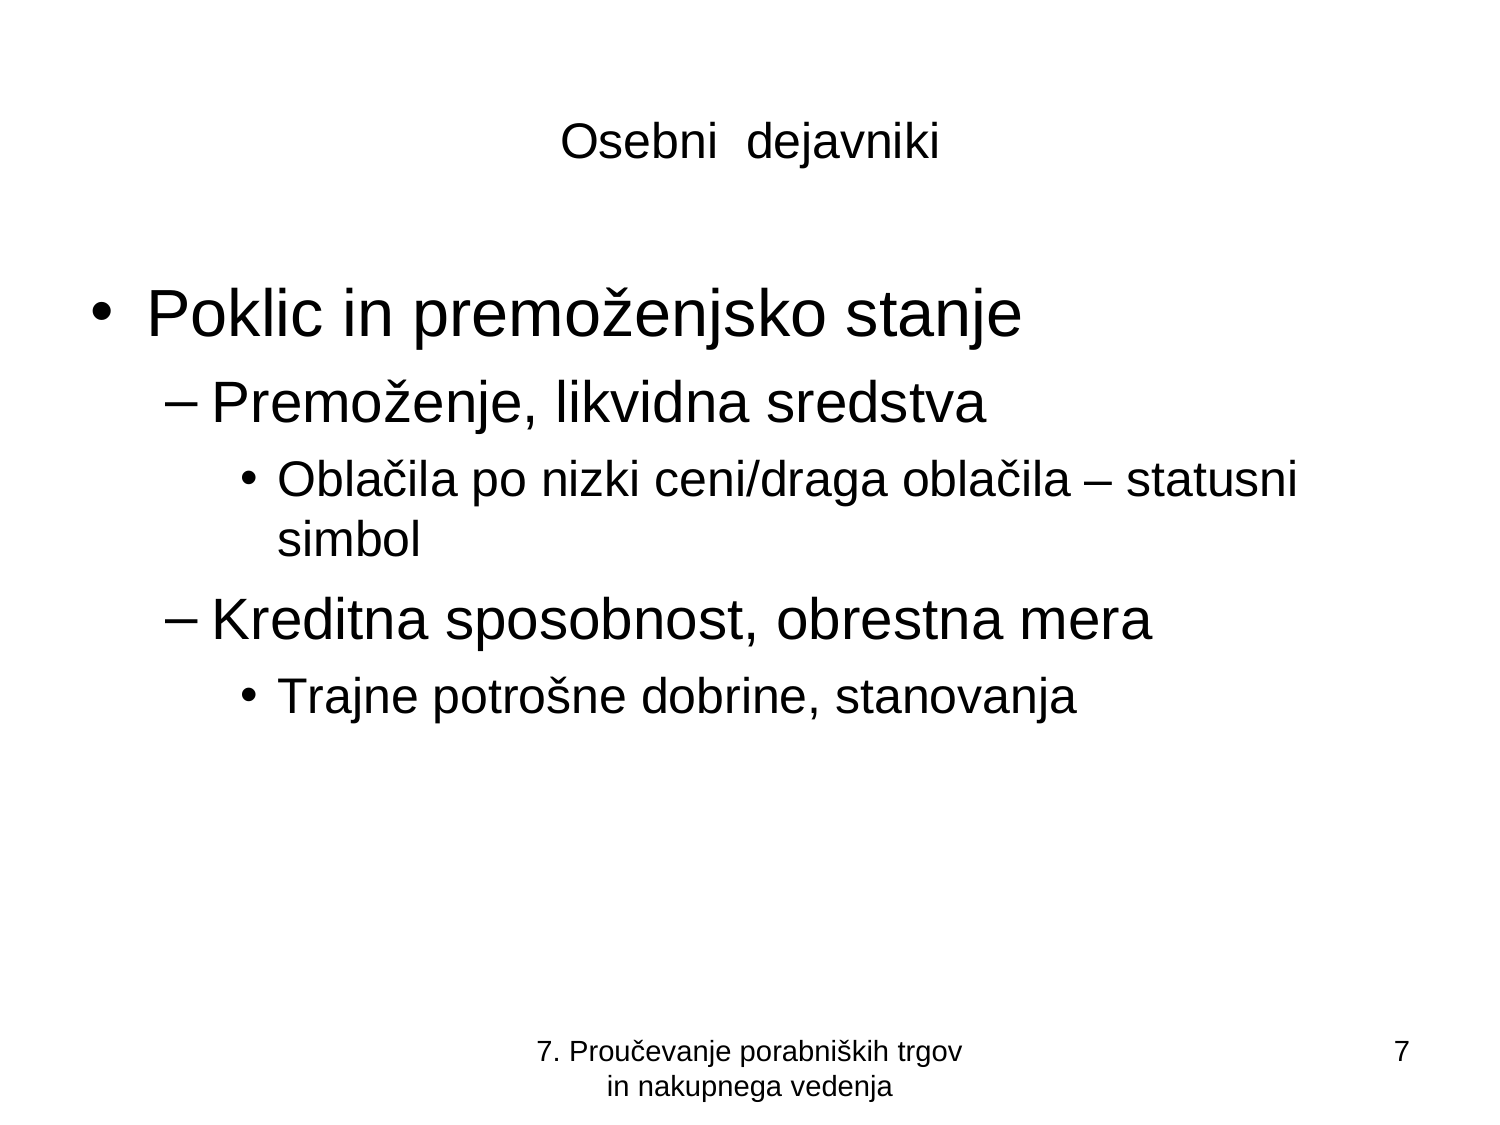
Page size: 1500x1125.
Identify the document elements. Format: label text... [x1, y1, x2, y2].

text_box <number> [1074, 1024, 1426, 1103]
list Poklic in premoženjsko stanje Premoženje, likvidna sredstva Oblačila po nizki ceni/draga oblačila – statusni simbol Kreditna sposobnost, obrestna mera Trajne potrošne dobrine, stanovanja [75, 262, 1426, 1006]
text_box 7. Proučevanje porabniških trgov in nakupnega vedenja [512, 1024, 988, 1103]
title Osebni dejavniki [75, 45, 1426, 233]
